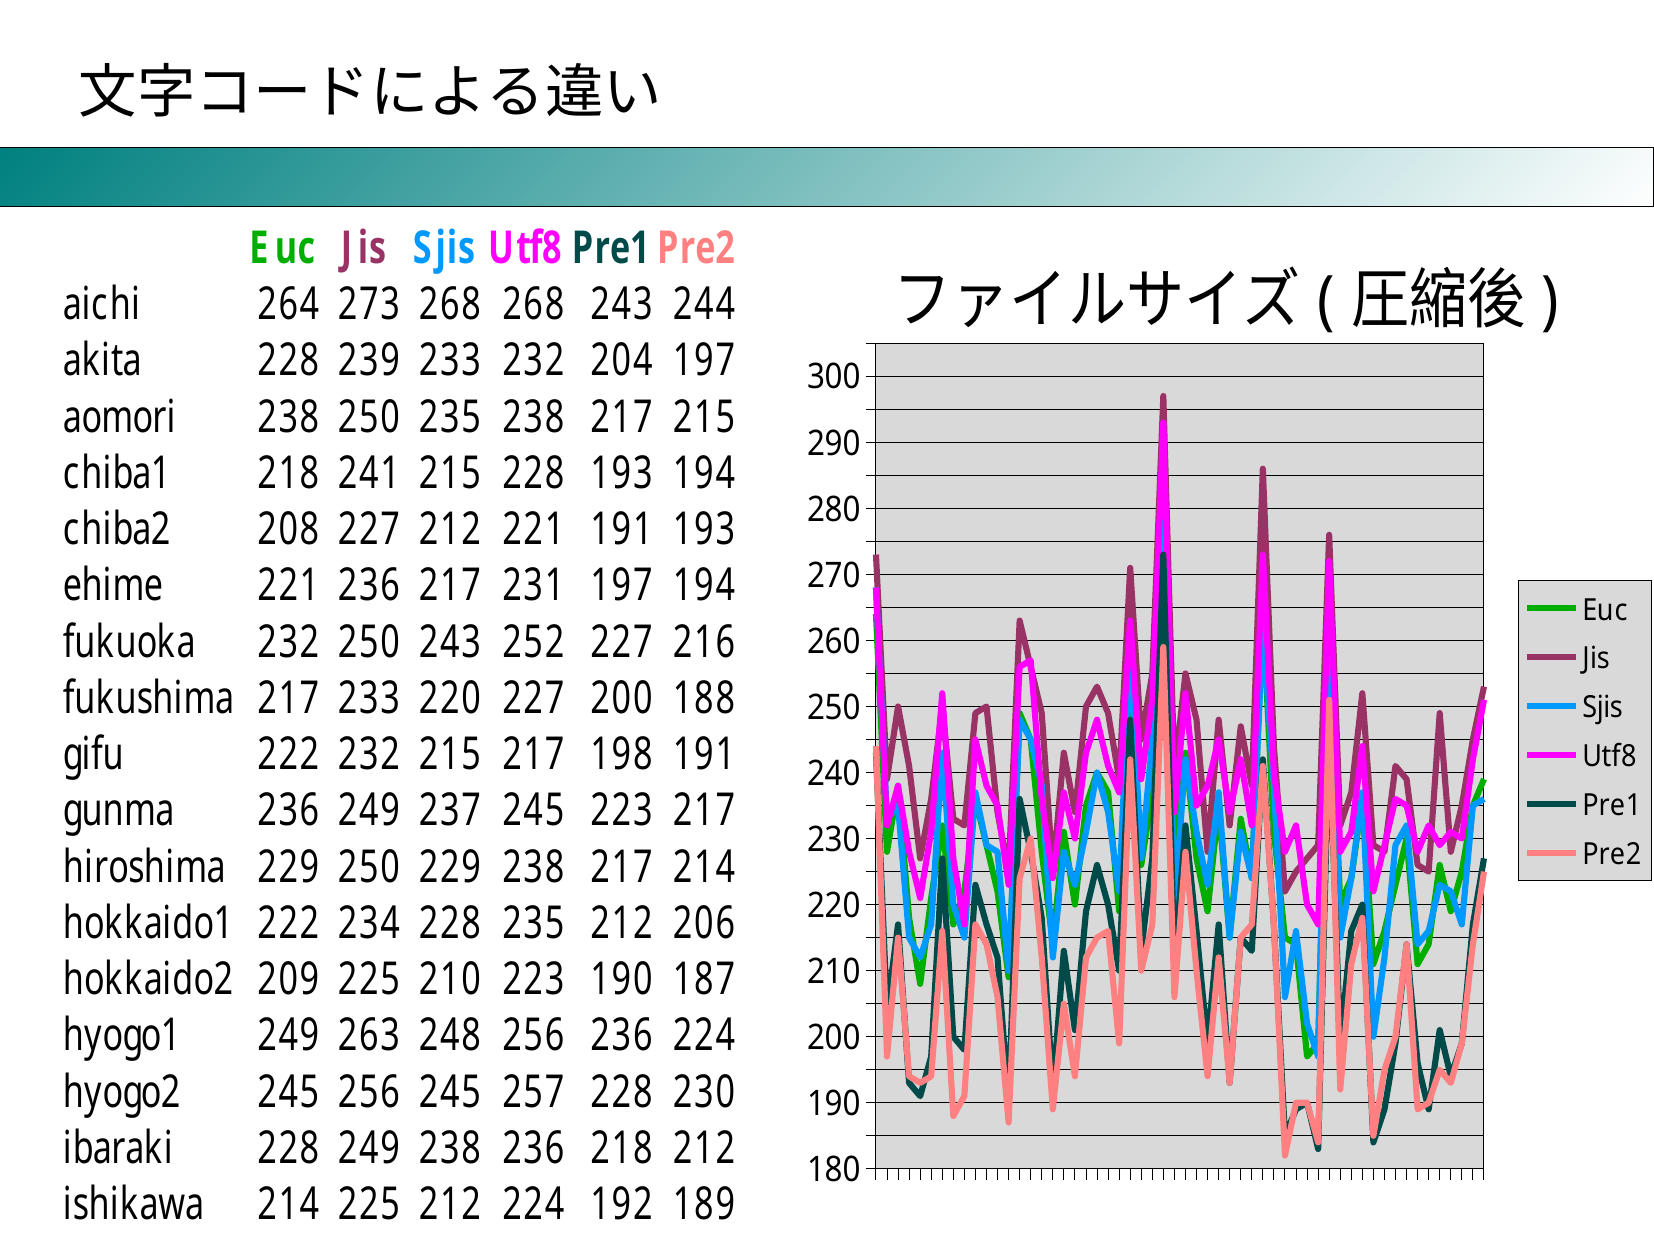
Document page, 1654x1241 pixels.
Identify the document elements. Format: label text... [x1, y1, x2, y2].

text_box 文字コードによる違い [61, 34, 945, 134]
chart [60, 218, 741, 1235]
chart [789, 213, 1653, 1213]
